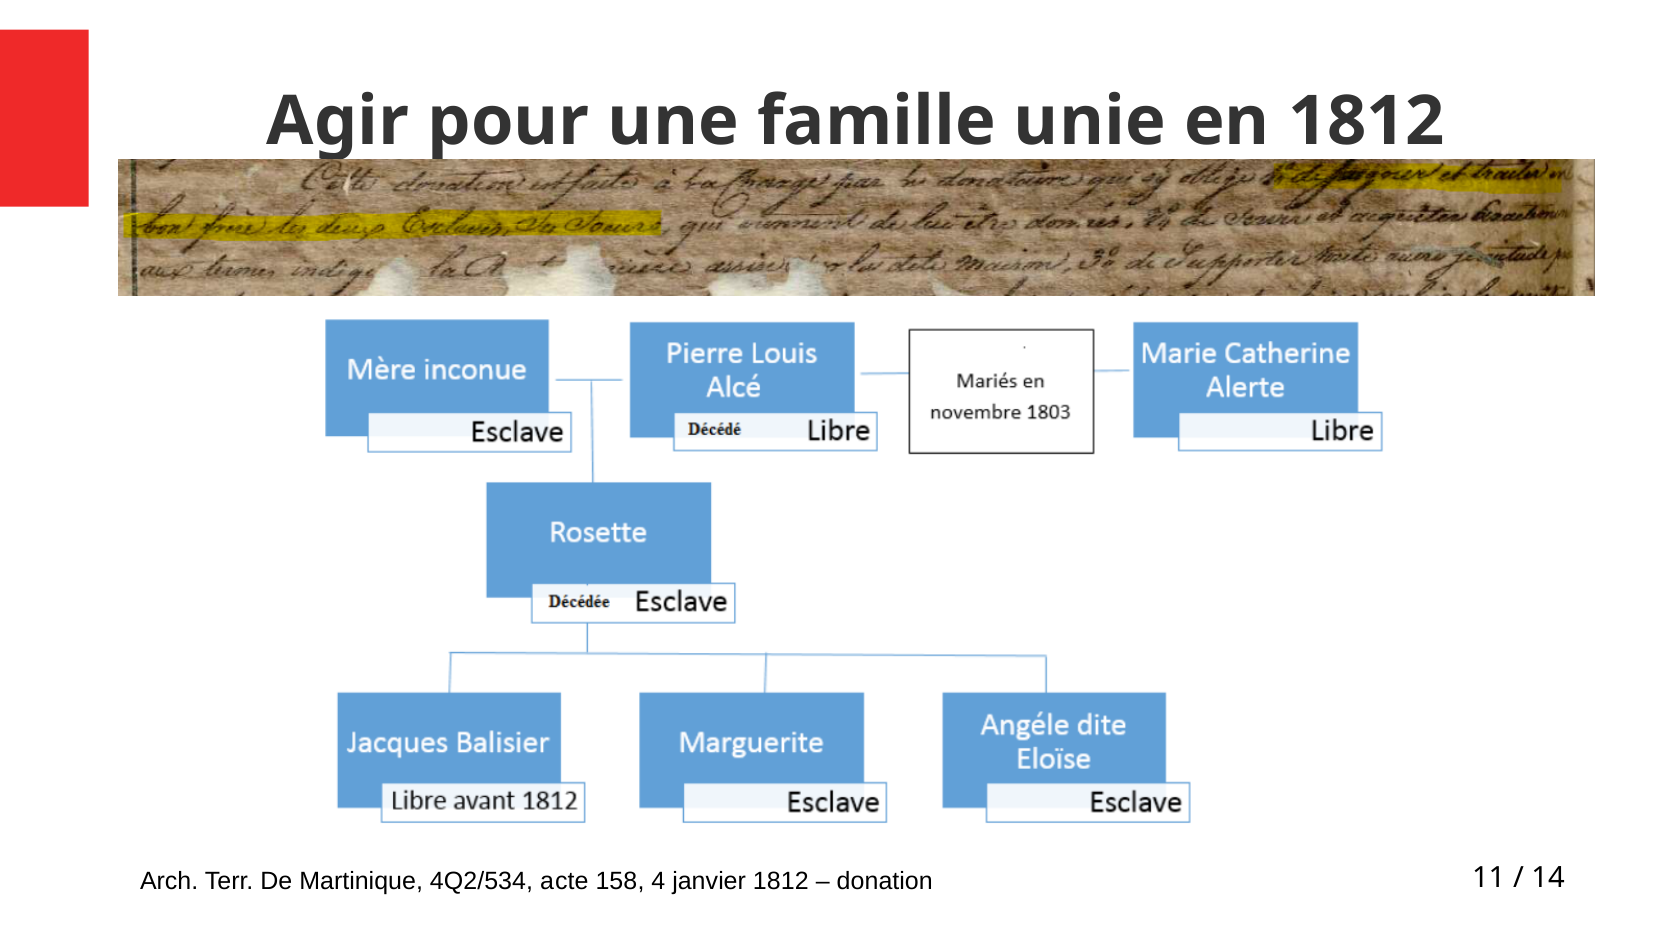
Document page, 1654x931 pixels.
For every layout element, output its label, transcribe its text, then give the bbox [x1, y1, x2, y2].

title Agir pour une famille unie en 1812 [118, 24, 1595, 159]
text_box Arch. Terr. De Martinique, 4Q2/534, acte 158, 4 janvier 1812 – donation [118, 859, 1447, 903]
picture [118, 159, 1595, 857]
